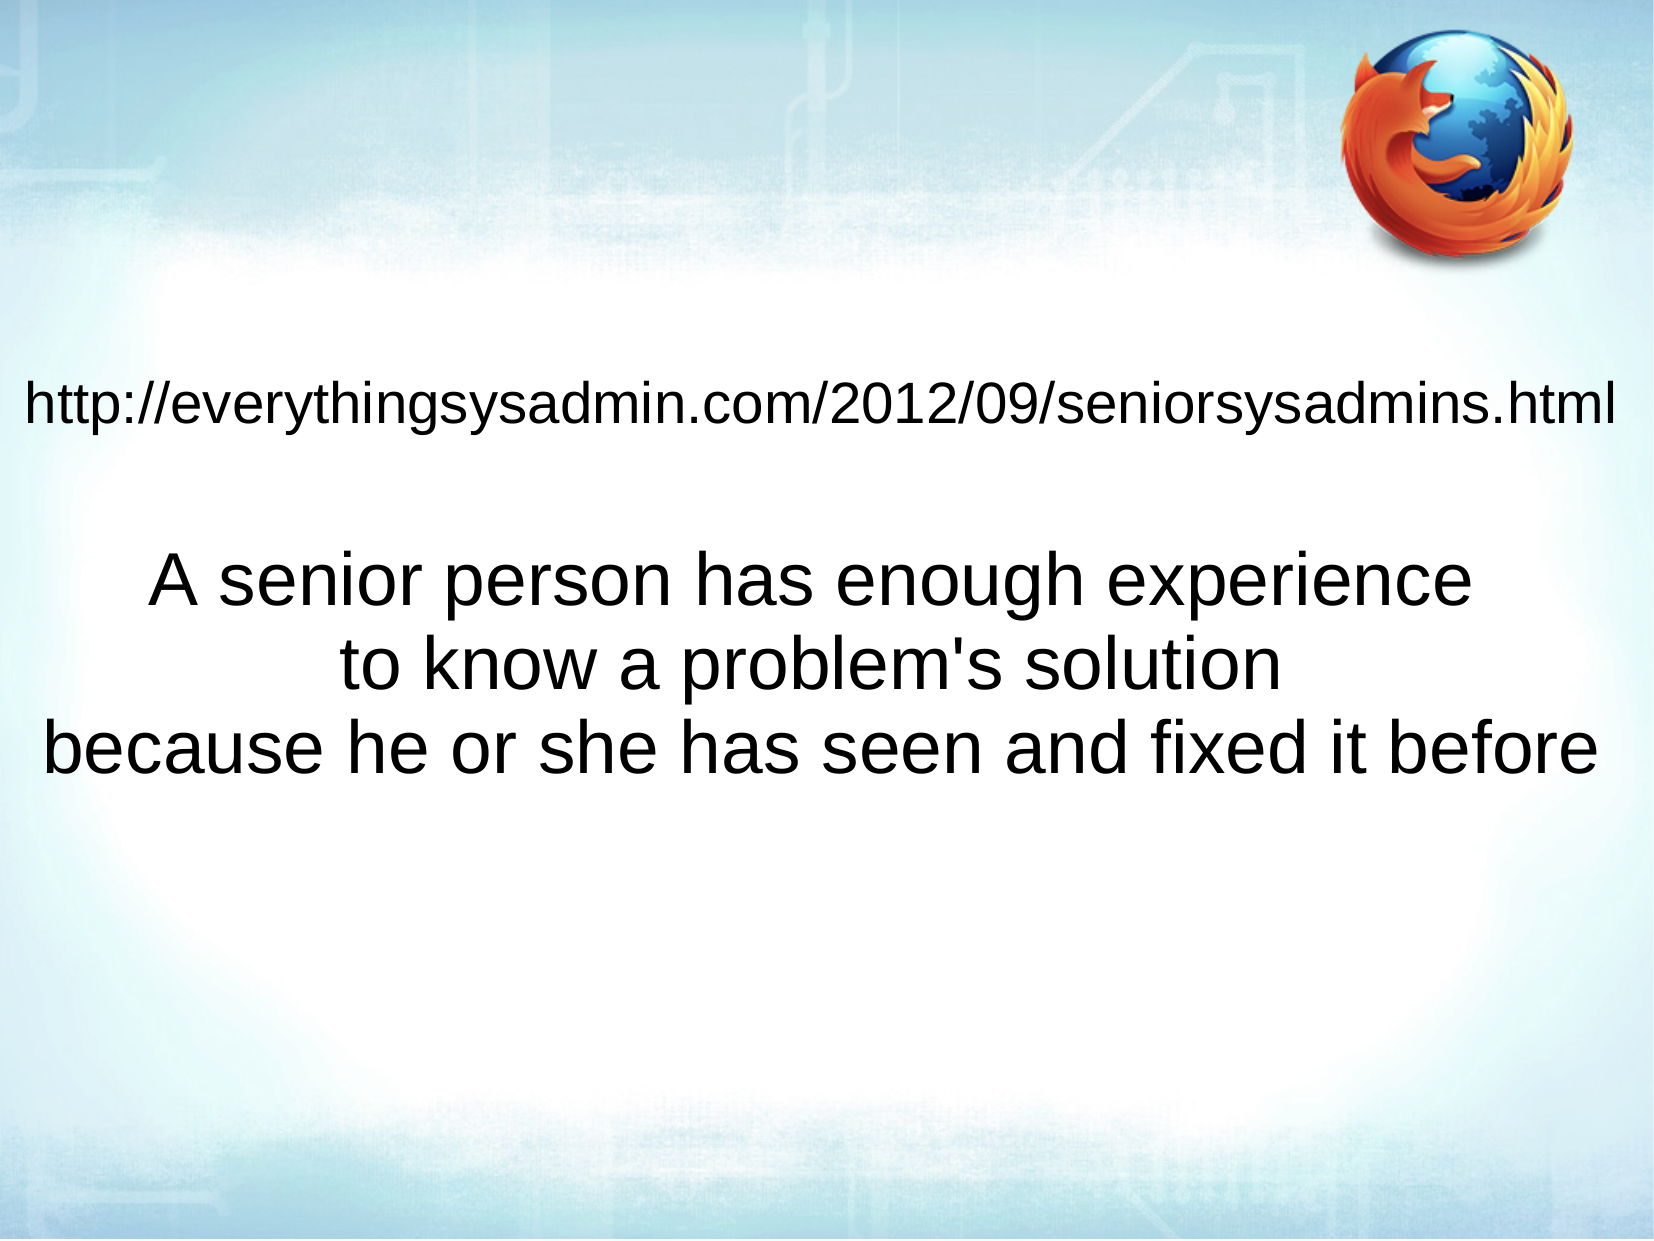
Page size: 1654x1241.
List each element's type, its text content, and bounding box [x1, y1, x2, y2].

picture [0, 0, 1654, 1239]
title http://everythingsysadmin.com/2012/09/seniorsysadmins.html A senior person has enough experience to know a problem's solution because he or she has seen and fixed it before [13, 374, 1630, 961]
